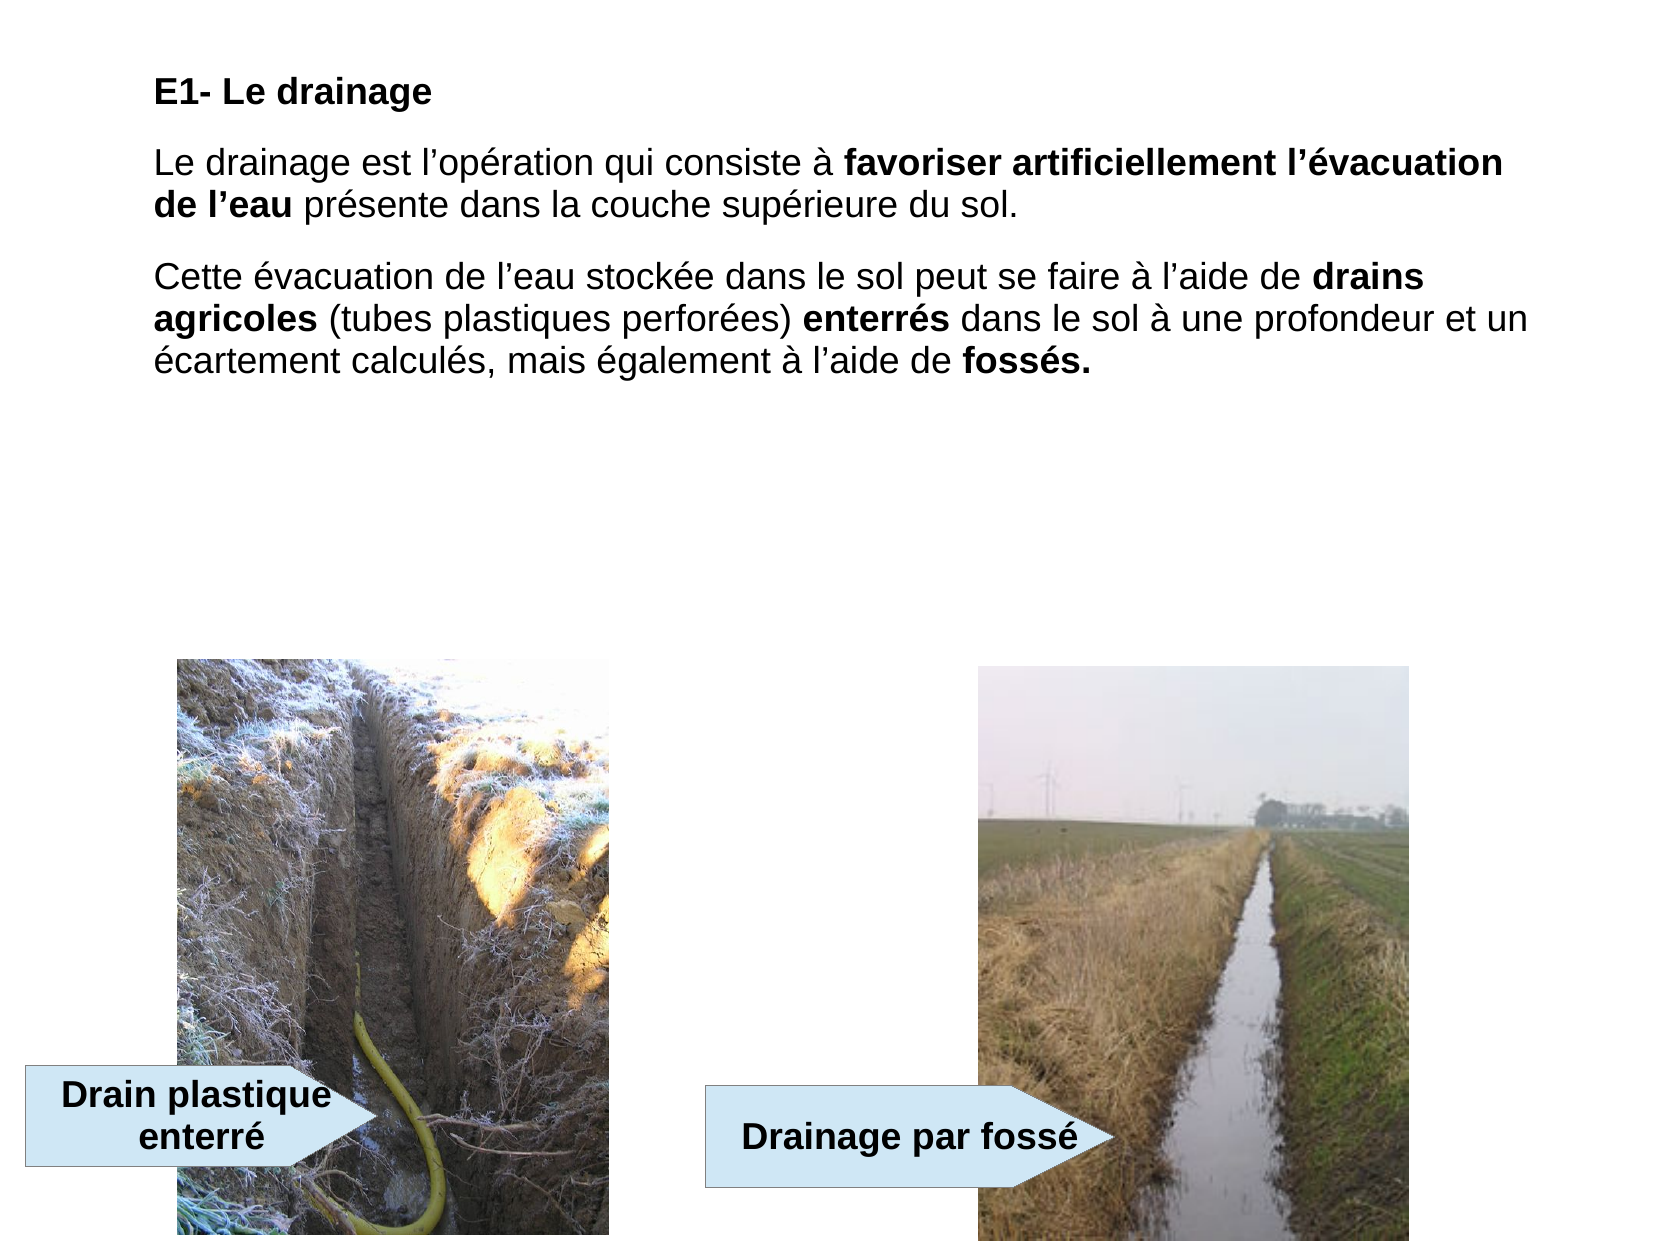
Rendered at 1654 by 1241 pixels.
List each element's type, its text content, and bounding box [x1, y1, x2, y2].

text_box Drainage par fossé [705, 1085, 1115, 1188]
text_box Drain plastique enterré [25, 1065, 378, 1167]
list E1- Le drainage Le drainage est l’opération qui consiste à favoriser artificiellement l’évacuation de l’eau présente dans la couche supérieure du sol. Cette évacuation de l’eau stockée dans le sol peut se faire à l’aide de drains agricoles (tubes plastiques perforées) enterrés dans le sol à une profondeur et un écartement calculés, mais également à l’aide de fossés. [82, 70, 1538, 1010]
picture [177, 659, 609, 1235]
picture [978, 666, 1409, 1241]
